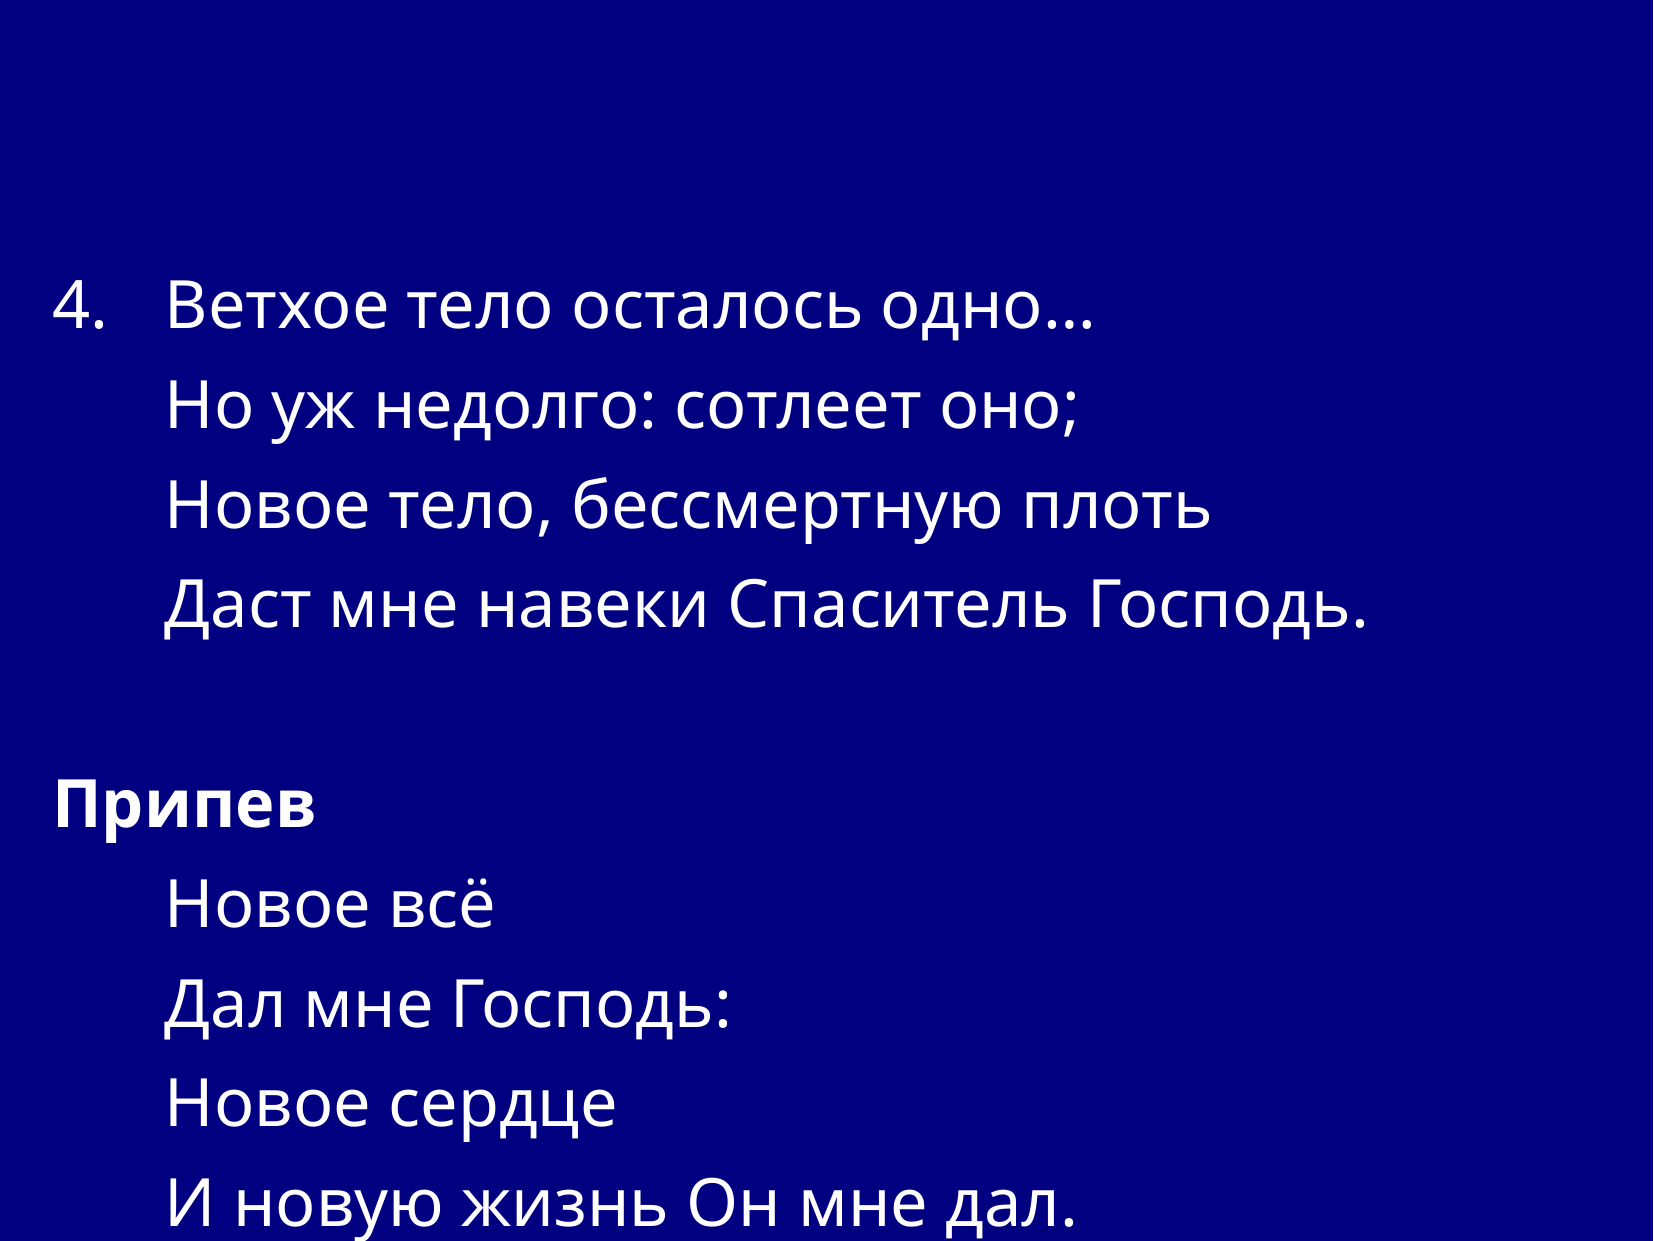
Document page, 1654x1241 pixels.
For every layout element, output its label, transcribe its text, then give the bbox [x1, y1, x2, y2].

text_box 4. Ветхое тело осталось одно… Но уж недолго: сотлеет оно; Новое тело, бессмертную плоть Даст мне навеки Спаситель Господь. Припев Новое всё Дал мне Господь: Новое сердце И новую жизнь Он мне дал. [37, 150, 1576, 1163]
